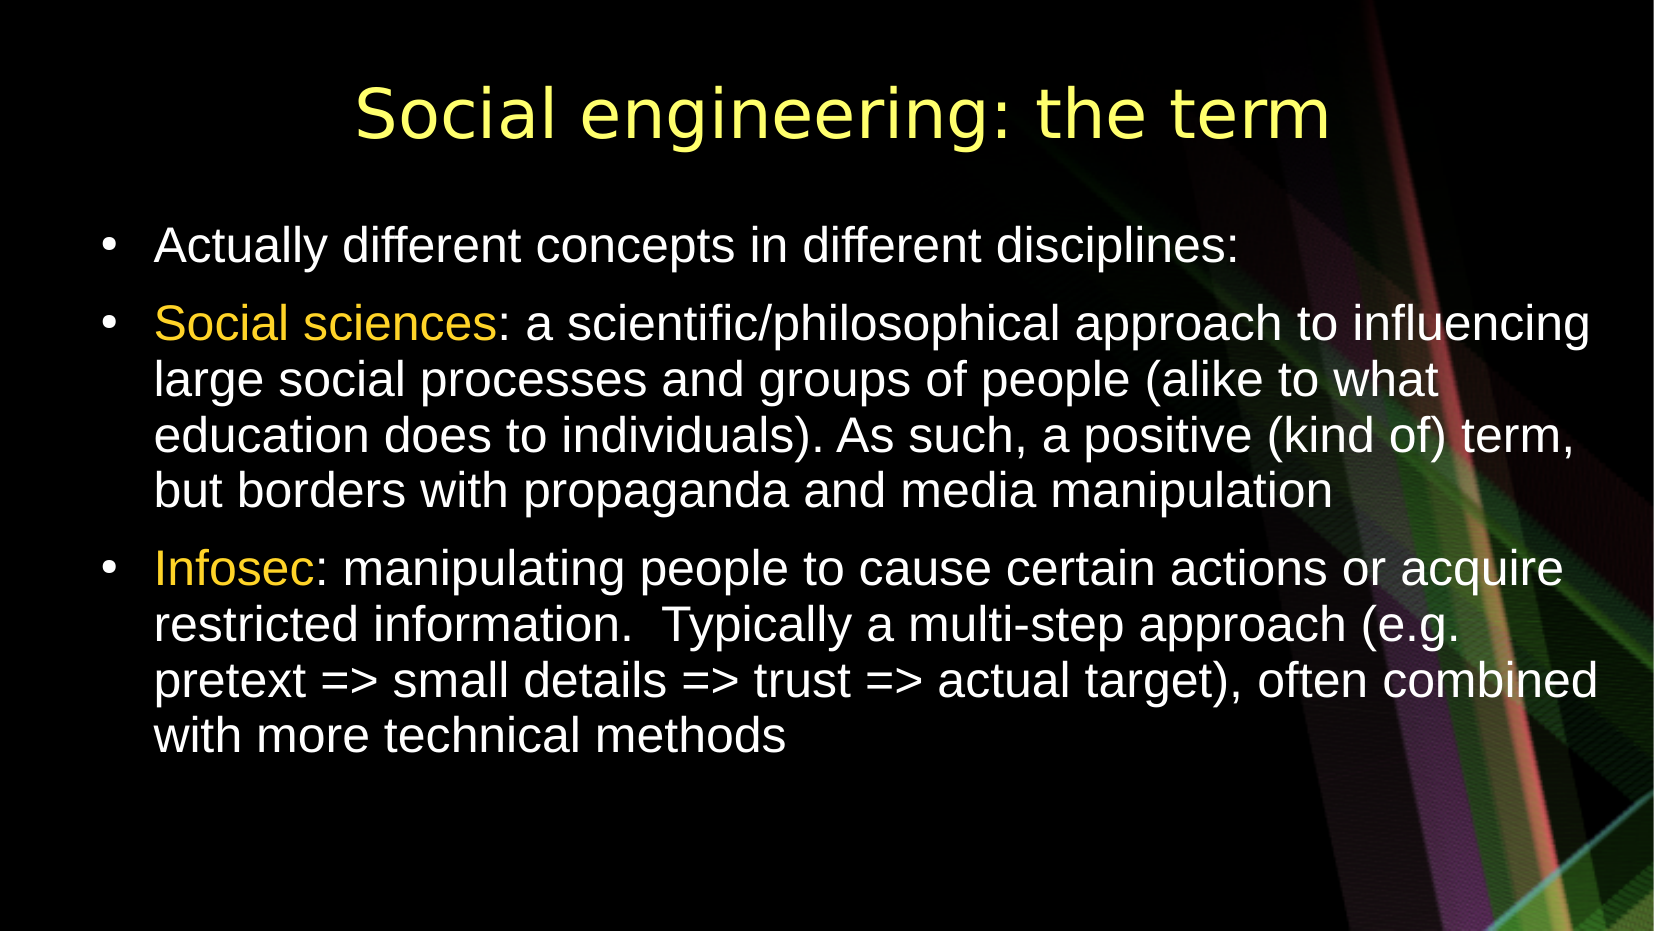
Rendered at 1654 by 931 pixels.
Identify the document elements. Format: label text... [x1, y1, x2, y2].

list Actually different concepts in different disciplines: Social sciences: a scientific/philosophical approach to influencing large social processes and groups of people (alike to what education does to individuals). As such, a positive (kind of) term, but borders with propaganda and media manipulation Infosec: manipulating people to cause certain actions or acquire restricted information. Typically a multi-step approach (e.g. pretext => small details => trust => actual target), often combined with more technical methods [82, 217, 1607, 898]
picture [0, 0, 1654, 931]
title Social engineering: the term [82, 37, 1607, 193]
